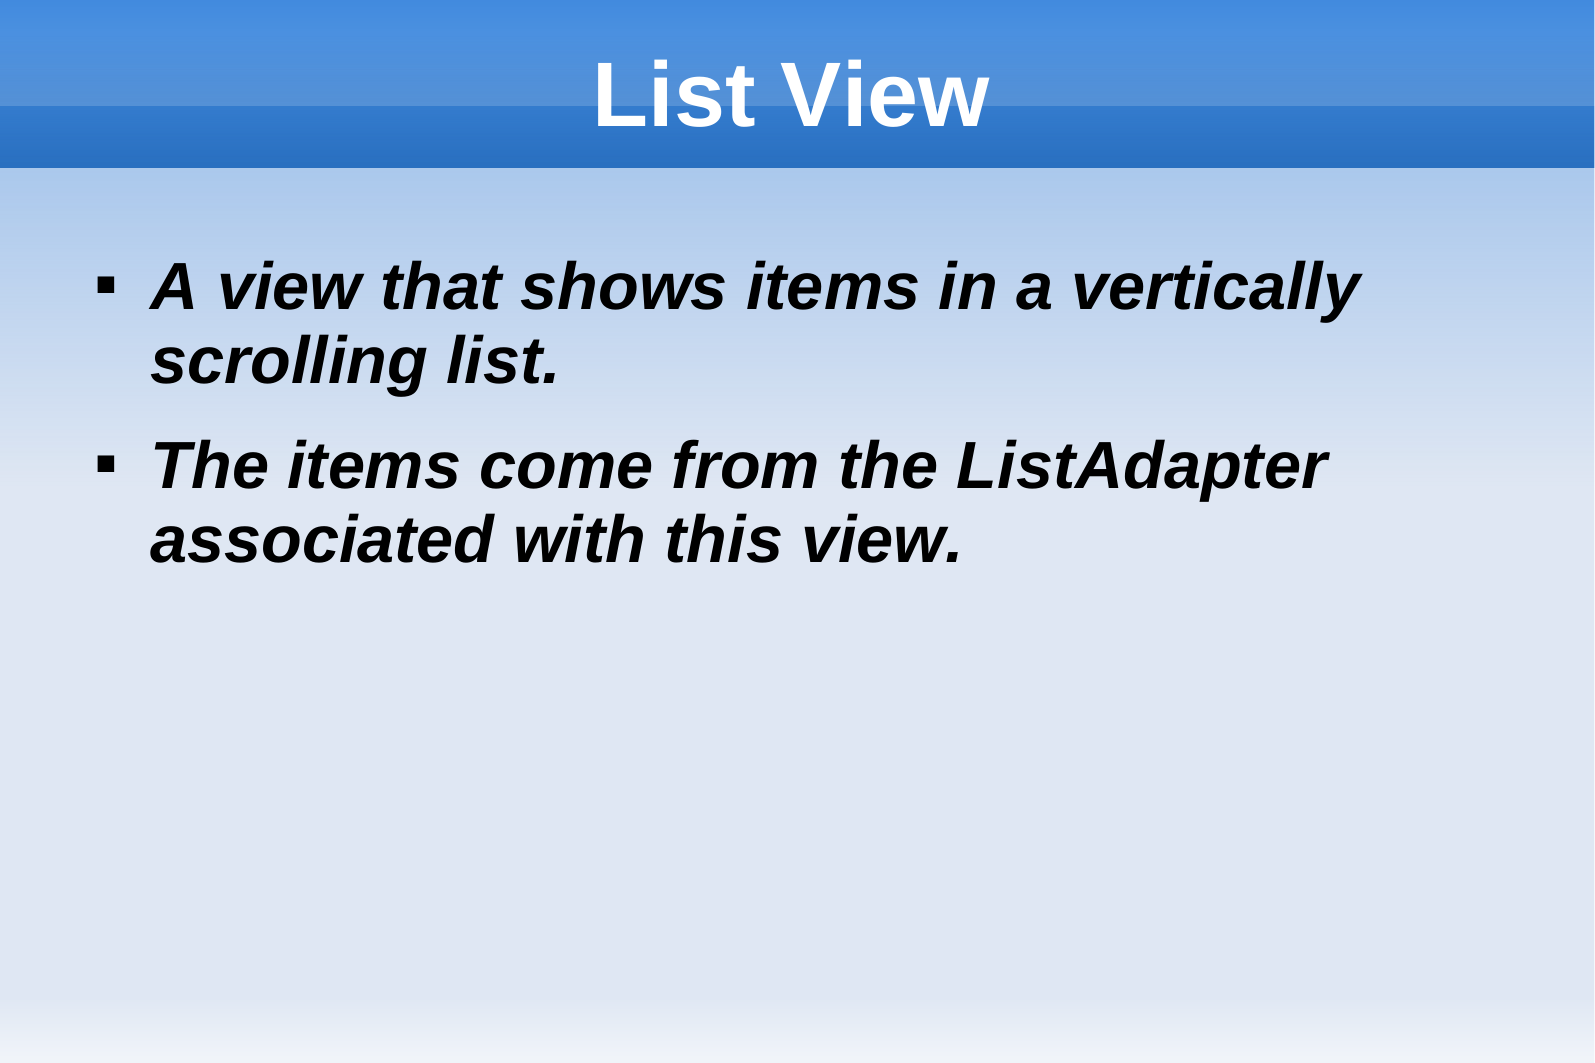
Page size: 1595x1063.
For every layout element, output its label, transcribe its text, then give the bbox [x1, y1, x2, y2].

list A view that shows items in a vertically scrolling list. The items come from the ListAdapter associated with this view. [79, 248, 1515, 936]
title List View [74, 13, 1510, 177]
picture [0, 0, 1595, 1063]
